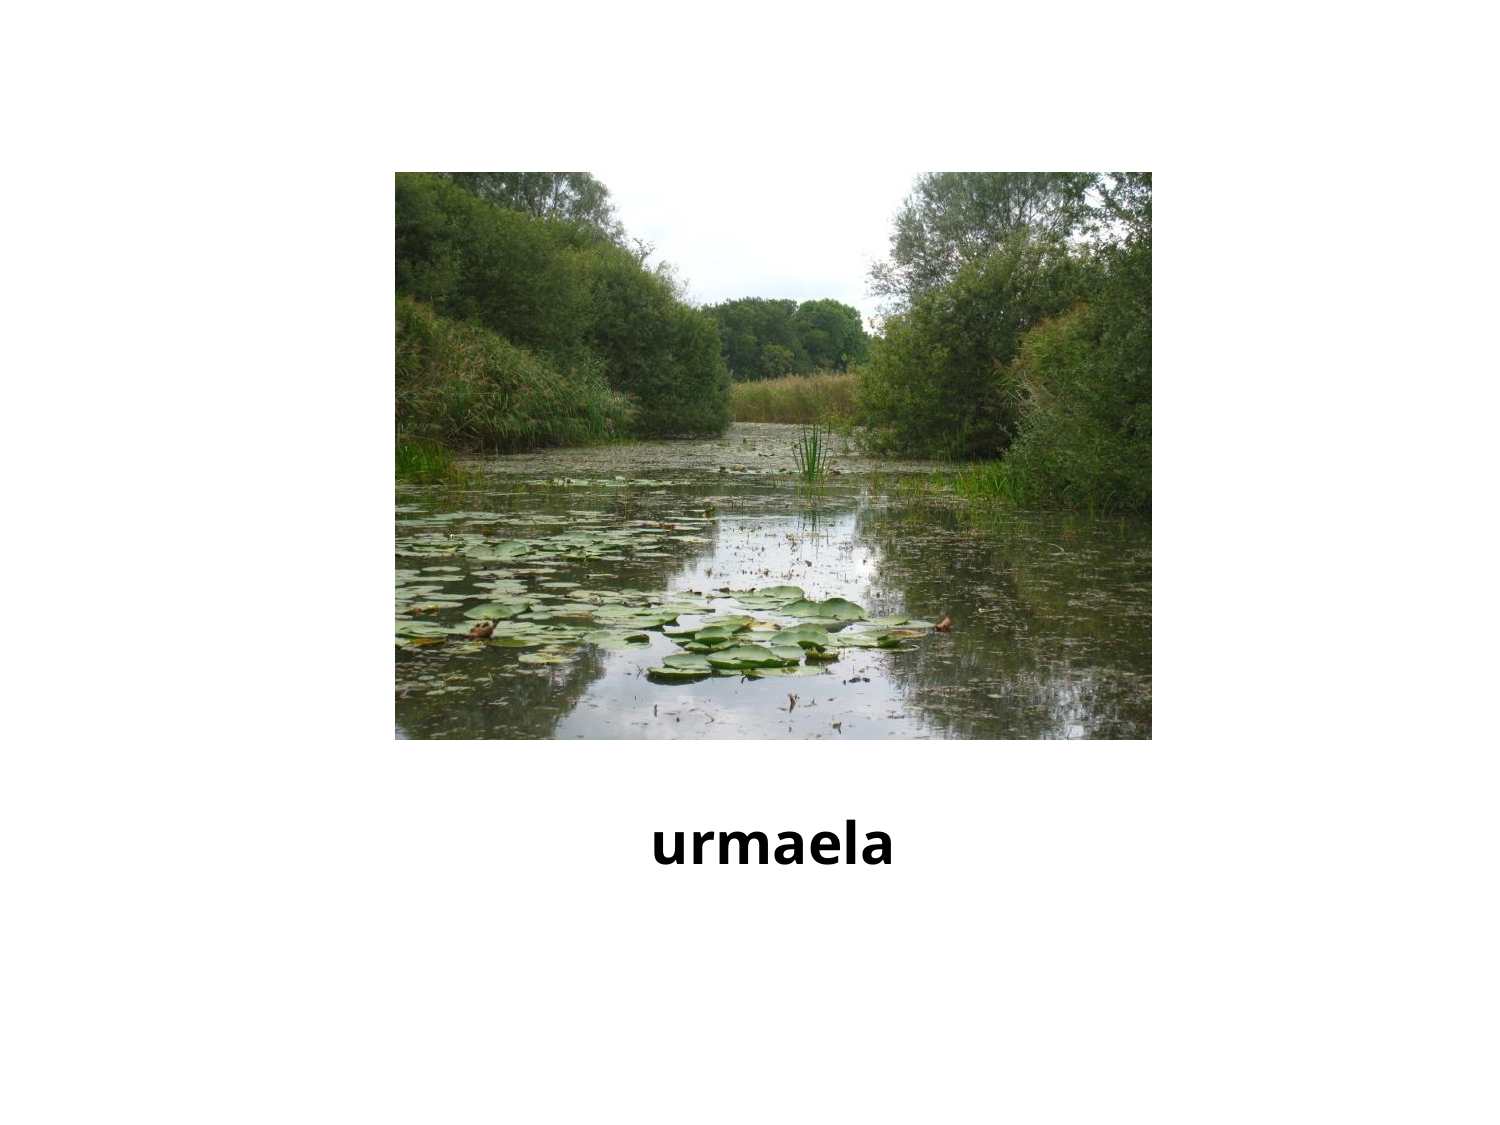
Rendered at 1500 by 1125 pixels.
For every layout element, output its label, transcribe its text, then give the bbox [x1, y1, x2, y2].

picture [395, 172, 1152, 740]
text_box urmaela [371, 798, 1176, 884]
